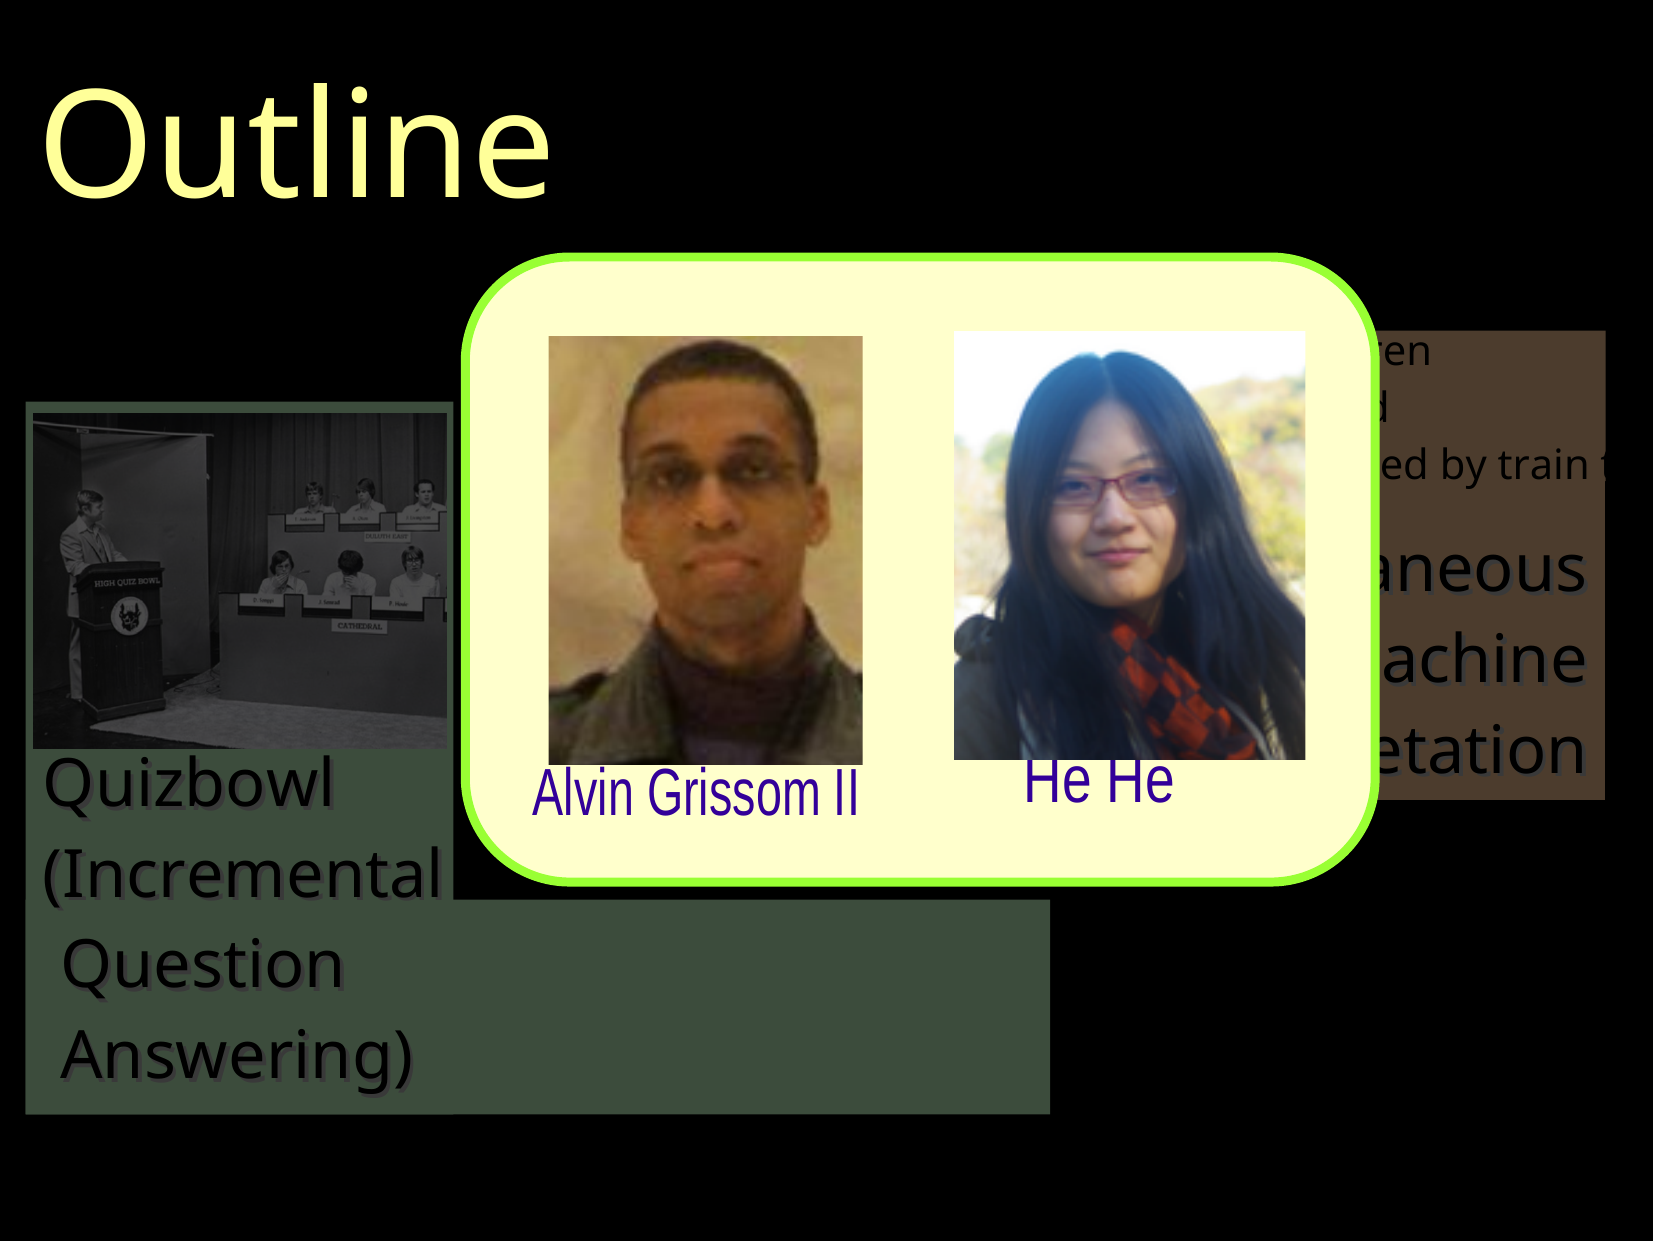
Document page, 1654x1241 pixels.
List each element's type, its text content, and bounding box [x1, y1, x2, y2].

text_box [0, 0, 1653, 1241]
picture [954, 331, 1306, 760]
text_box He He [884, 755, 1315, 841]
picture [548, 336, 863, 765]
text_box Outline [37, 37, 495, 238]
text_box Alvin Grissom II [529, 767, 864, 843]
